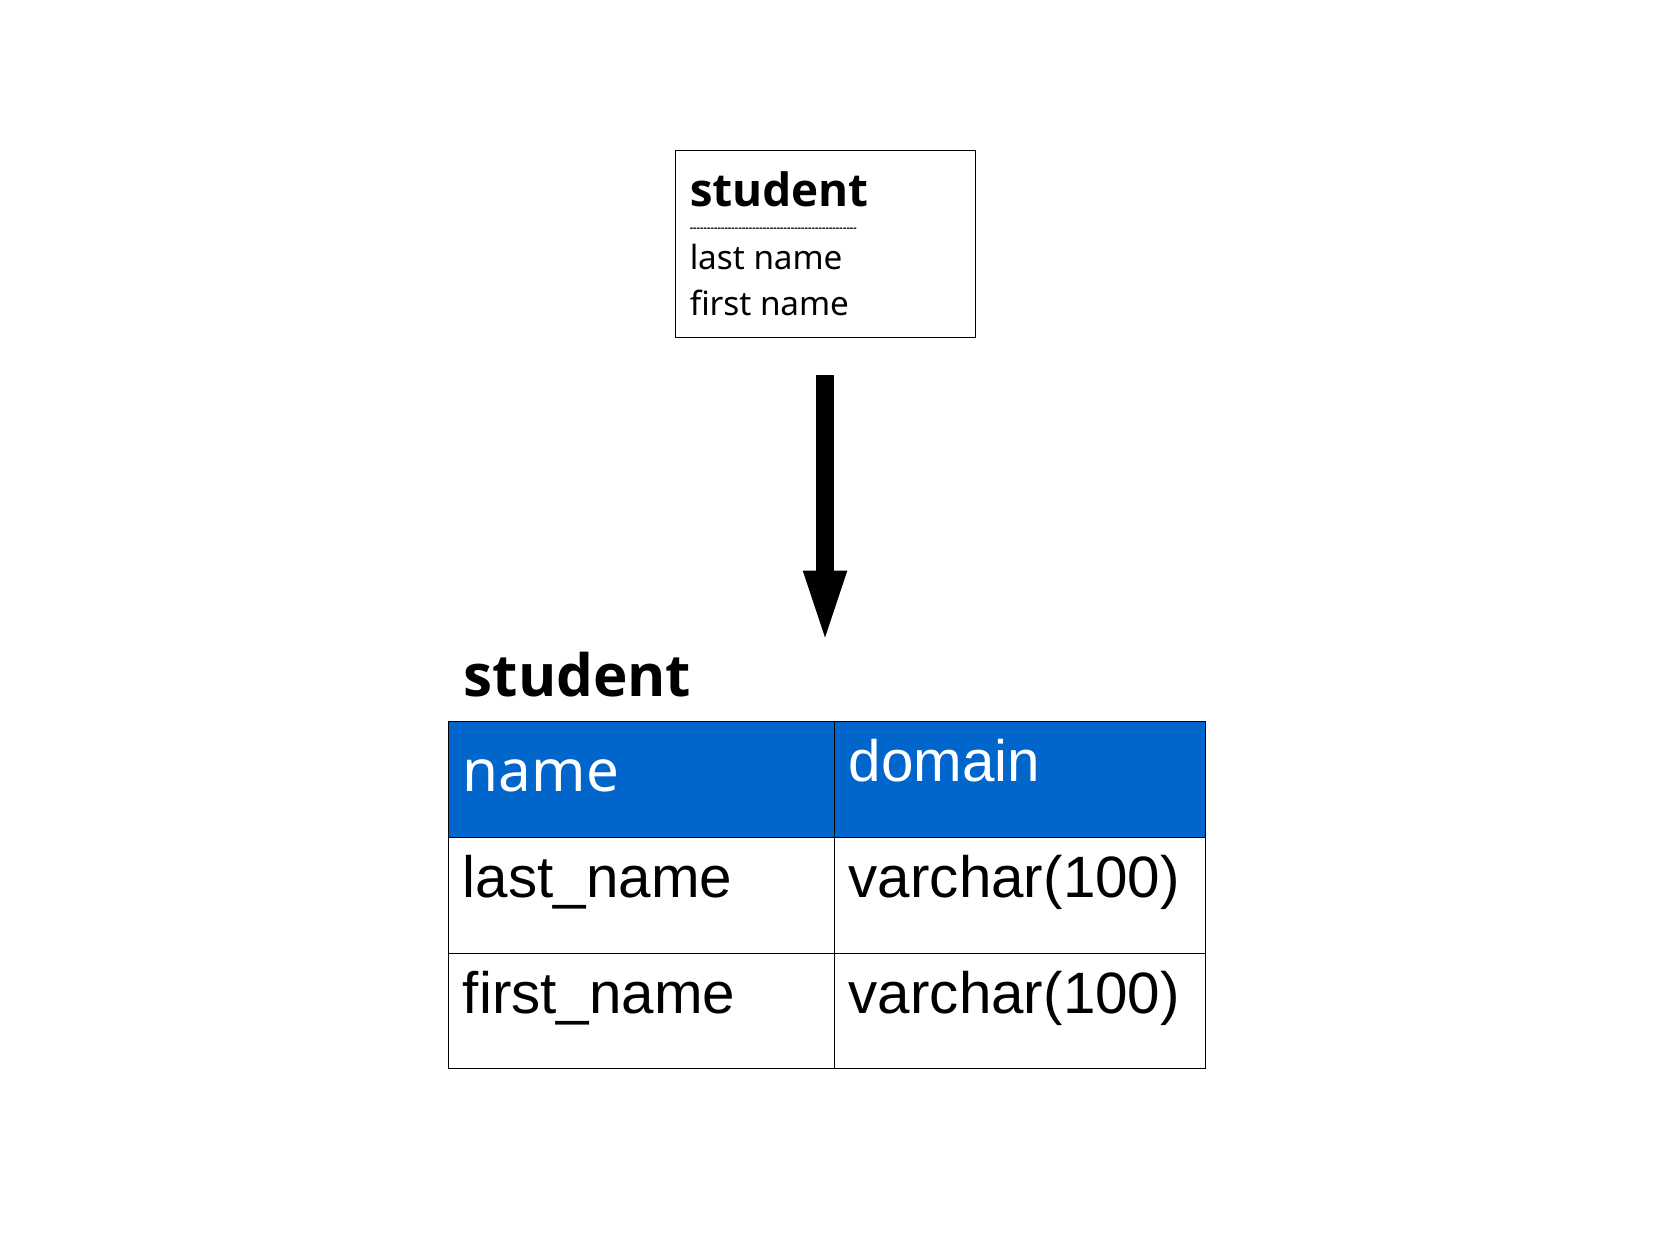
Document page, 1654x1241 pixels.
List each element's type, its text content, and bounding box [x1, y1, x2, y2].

table_cell varchar(100) [835, 838, 1205, 953]
table_header name [449, 722, 834, 837]
text_box student ------------------------------------------------ last name first name [675, 150, 976, 338]
table_cell last_name [449, 838, 834, 953]
text_box student [449, 626, 788, 713]
table_cell varchar(100) [835, 954, 1205, 1068]
table_header domain [835, 722, 1205, 837]
table_cell first_name [449, 954, 834, 1068]
